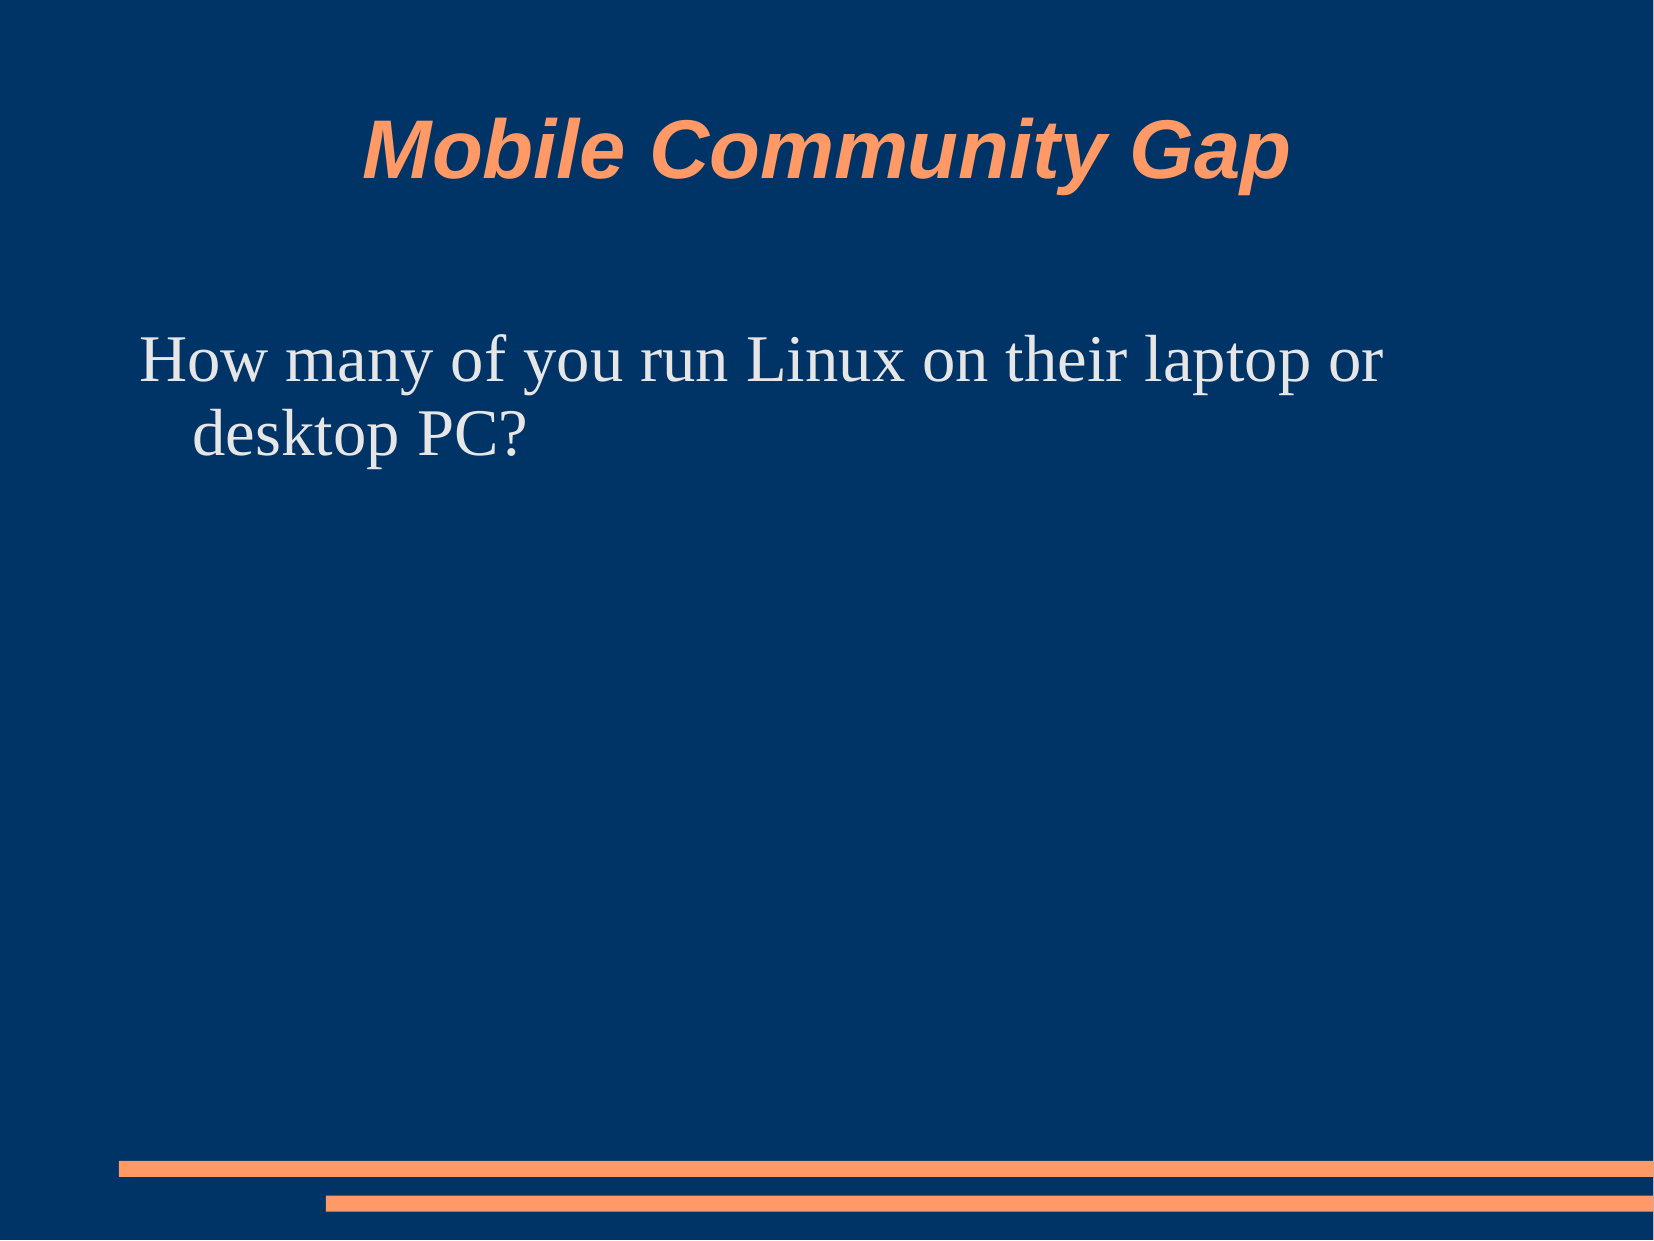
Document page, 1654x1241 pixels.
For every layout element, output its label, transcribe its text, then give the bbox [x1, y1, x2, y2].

list How many of you run Linux on their laptop or desktop PC? [121, 322, 1561, 1118]
title Mobile Community Gap [121, 53, 1534, 247]
